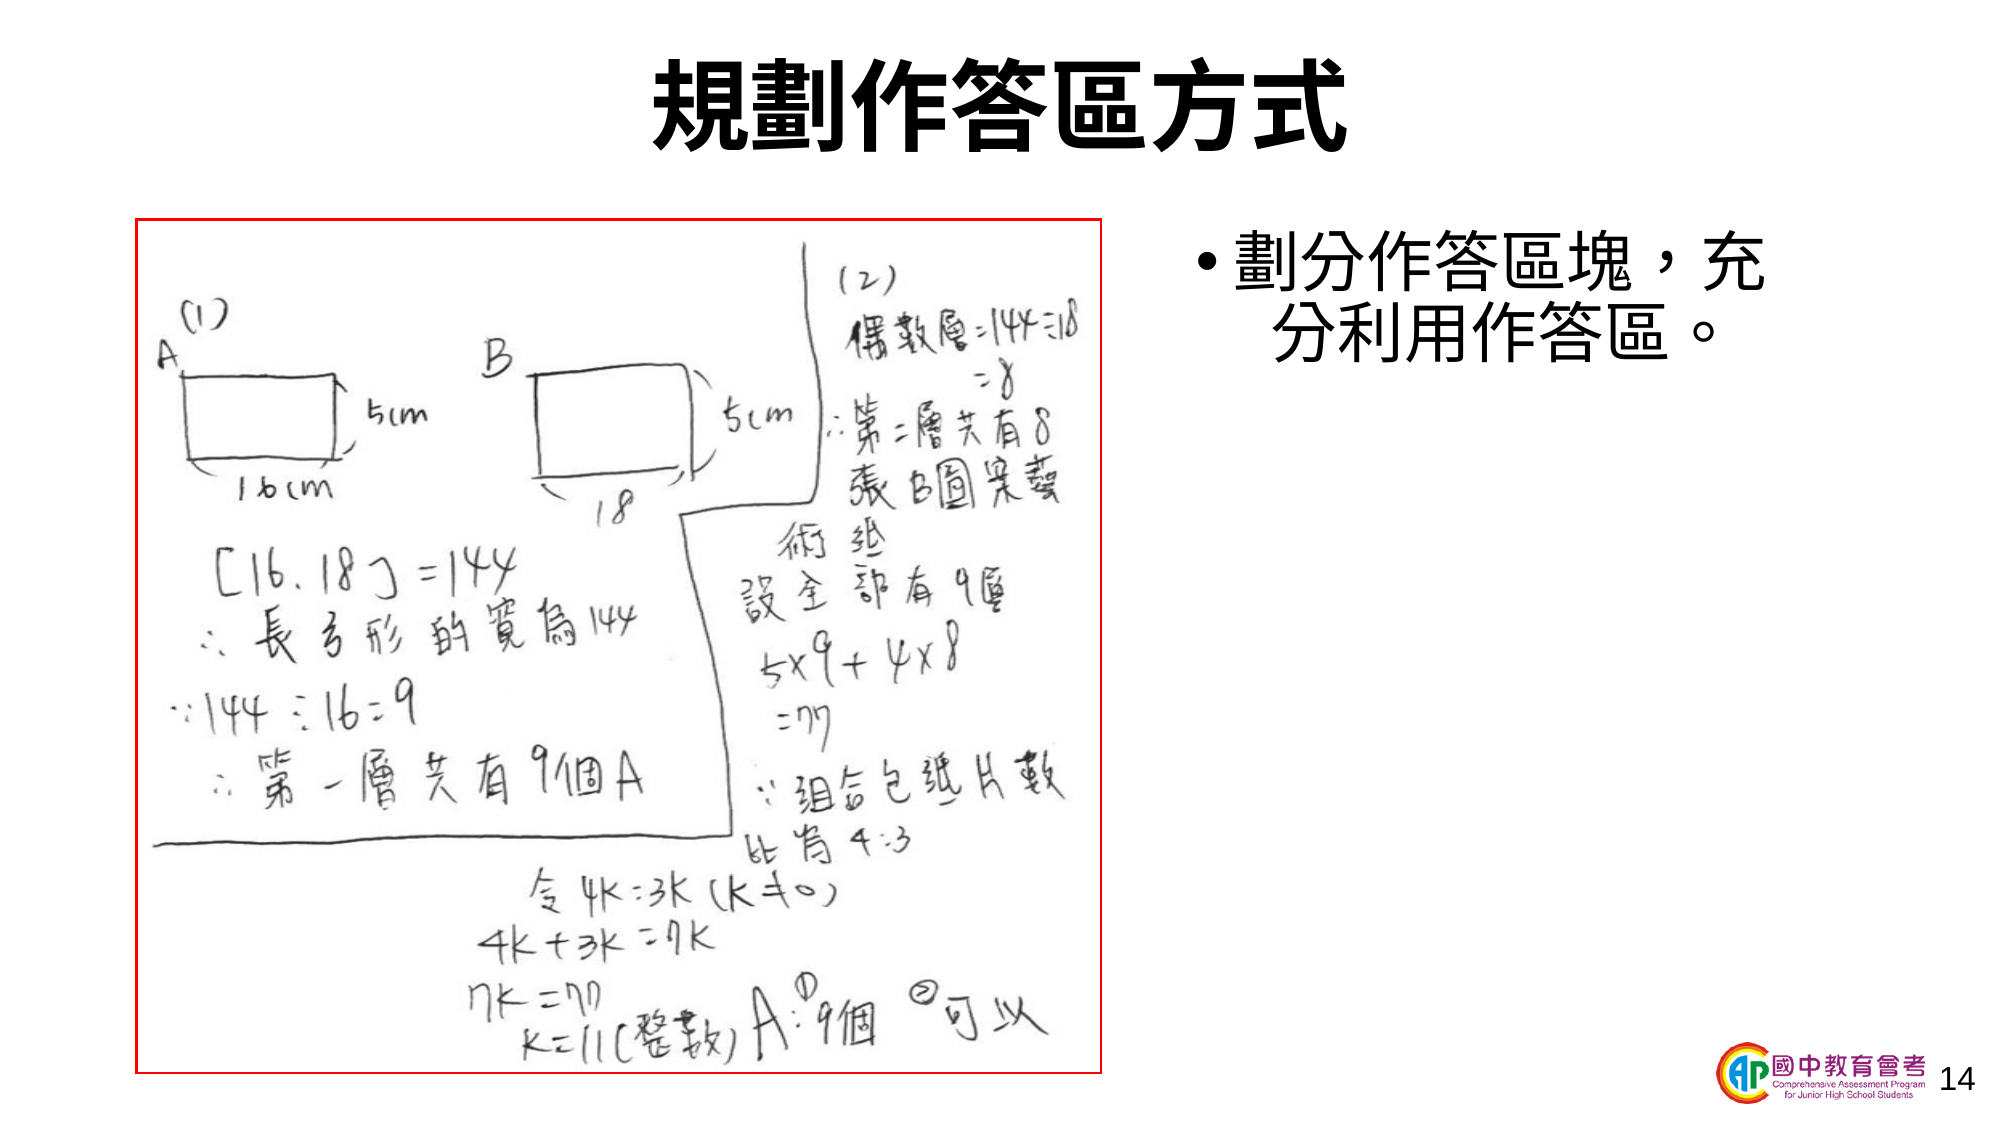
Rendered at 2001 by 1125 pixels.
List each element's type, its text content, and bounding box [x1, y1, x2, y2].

title 規劃作答區方式 [137, 2, 1863, 220]
picture [137, 220, 1100, 1072]
text_box [1923, 1047, 2000, 1108]
list 劃分作答區塊，充分利用作答區。 [1180, 220, 1806, 964]
